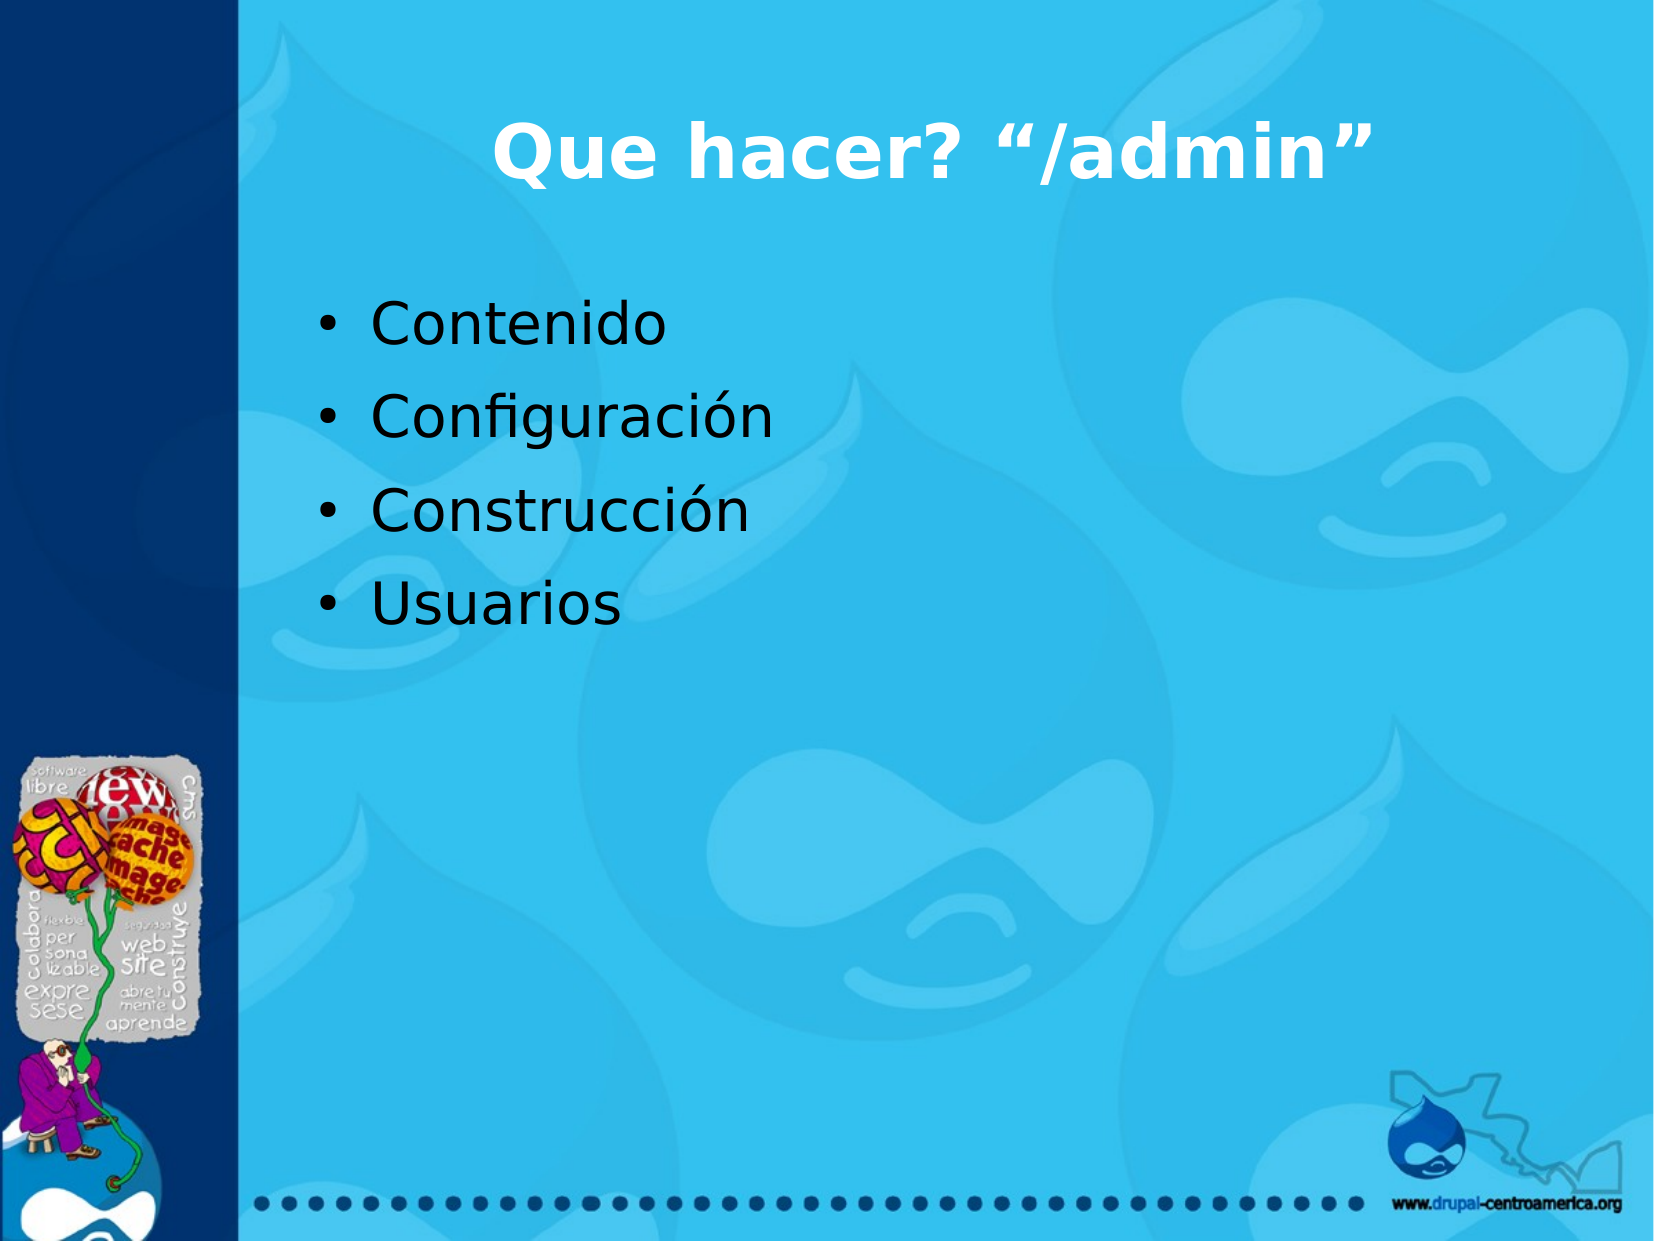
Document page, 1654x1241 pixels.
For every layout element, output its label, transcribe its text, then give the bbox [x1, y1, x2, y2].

title Que hacer? “/admin” [300, 49, 1571, 257]
list Contenido Configuración Construcción Usuarios [300, 290, 1571, 1109]
picture [0, 0, 1654, 1241]
